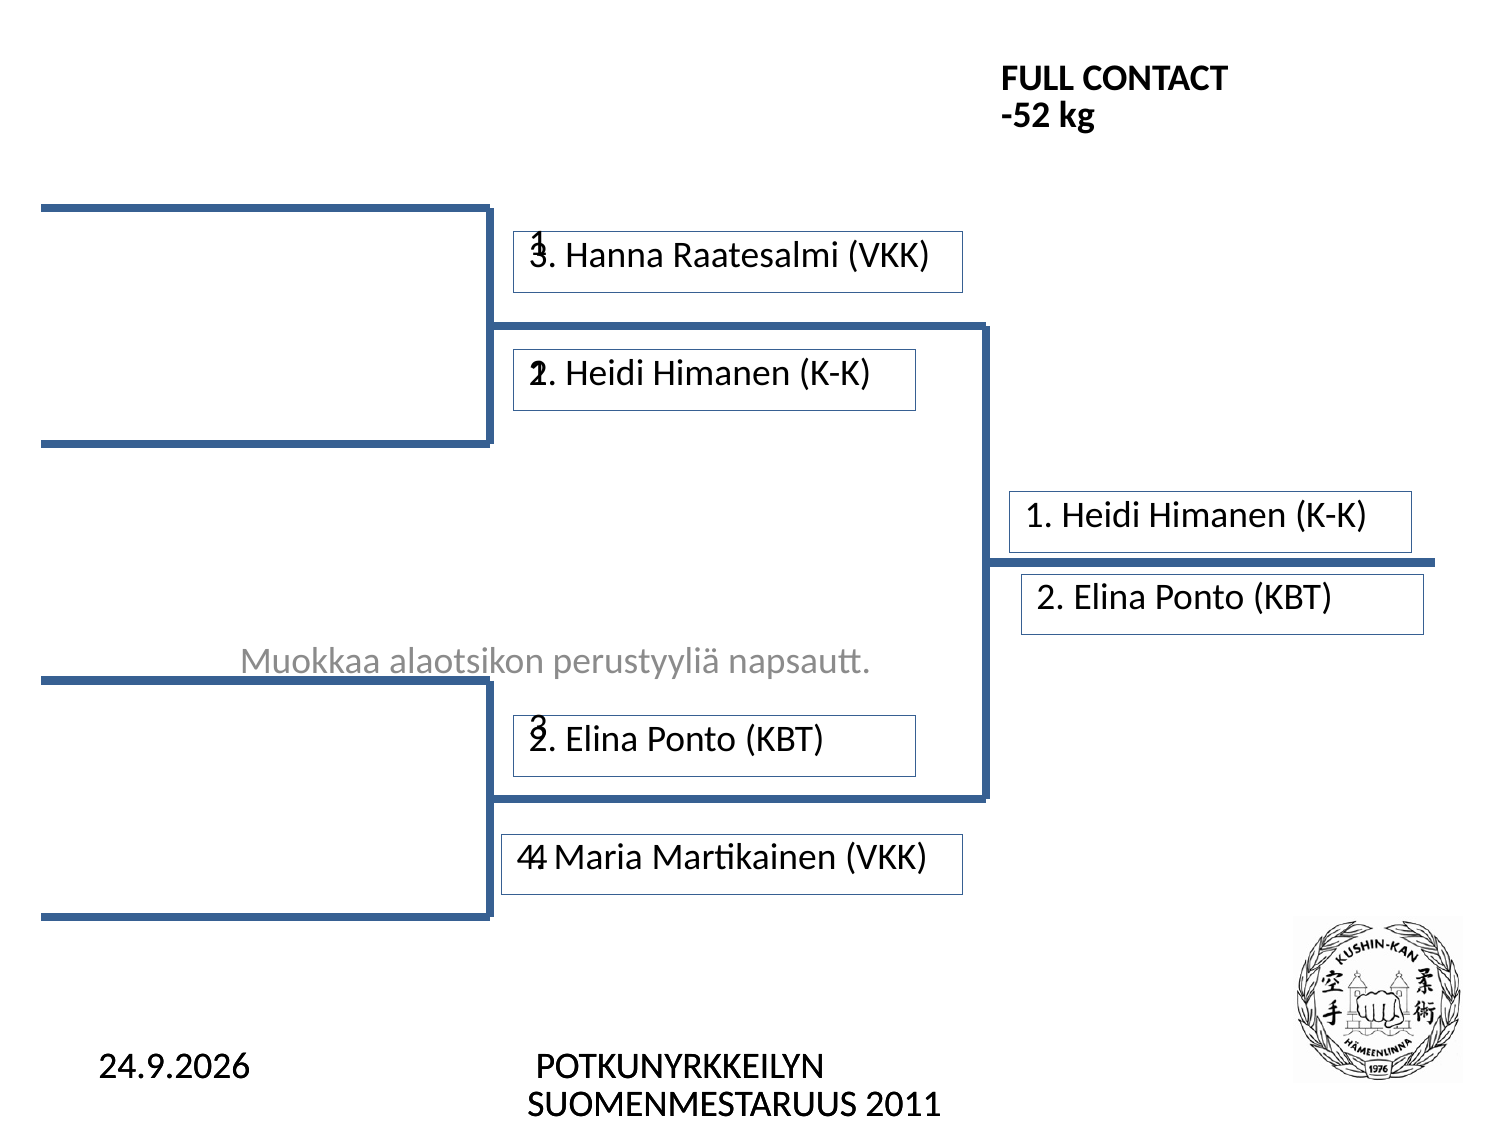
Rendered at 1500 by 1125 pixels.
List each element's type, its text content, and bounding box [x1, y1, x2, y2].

picture [1293, 916, 1463, 1083]
text_box 4. Maria Martikainen (VKK) [561, 834, 963, 895]
text_box 2. Elina Ponto (KBT) [1021, 574, 1424, 635]
text_box 2. Elina Ponto (KBT) [513, 715, 916, 777]
text_box 1. Heidi Himanen (K-K) [561, 349, 916, 411]
text_box 3. Hanna Raatesalmi (VKK) [513, 231, 963, 293]
text_box 4. Maria Martikainen (VKK) [501, 834, 513, 895]
slide_number 8.5.2011 [75, 1042, 425, 1103]
text_box 4 [513, 834, 561, 895]
text_box 1. Heidi Himanen (K-K) [1009, 491, 1412, 553]
footer POTKUNYRKKEILYN SUOMENMESTARUUS 2011 [512, 1042, 988, 1103]
text_box 3 [513, 704, 561, 765]
text_box 1 [513, 219, 550, 281]
text_box FULL CONTACT -52 kg [986, 54, 1400, 161]
text_box 2 [513, 349, 561, 411]
